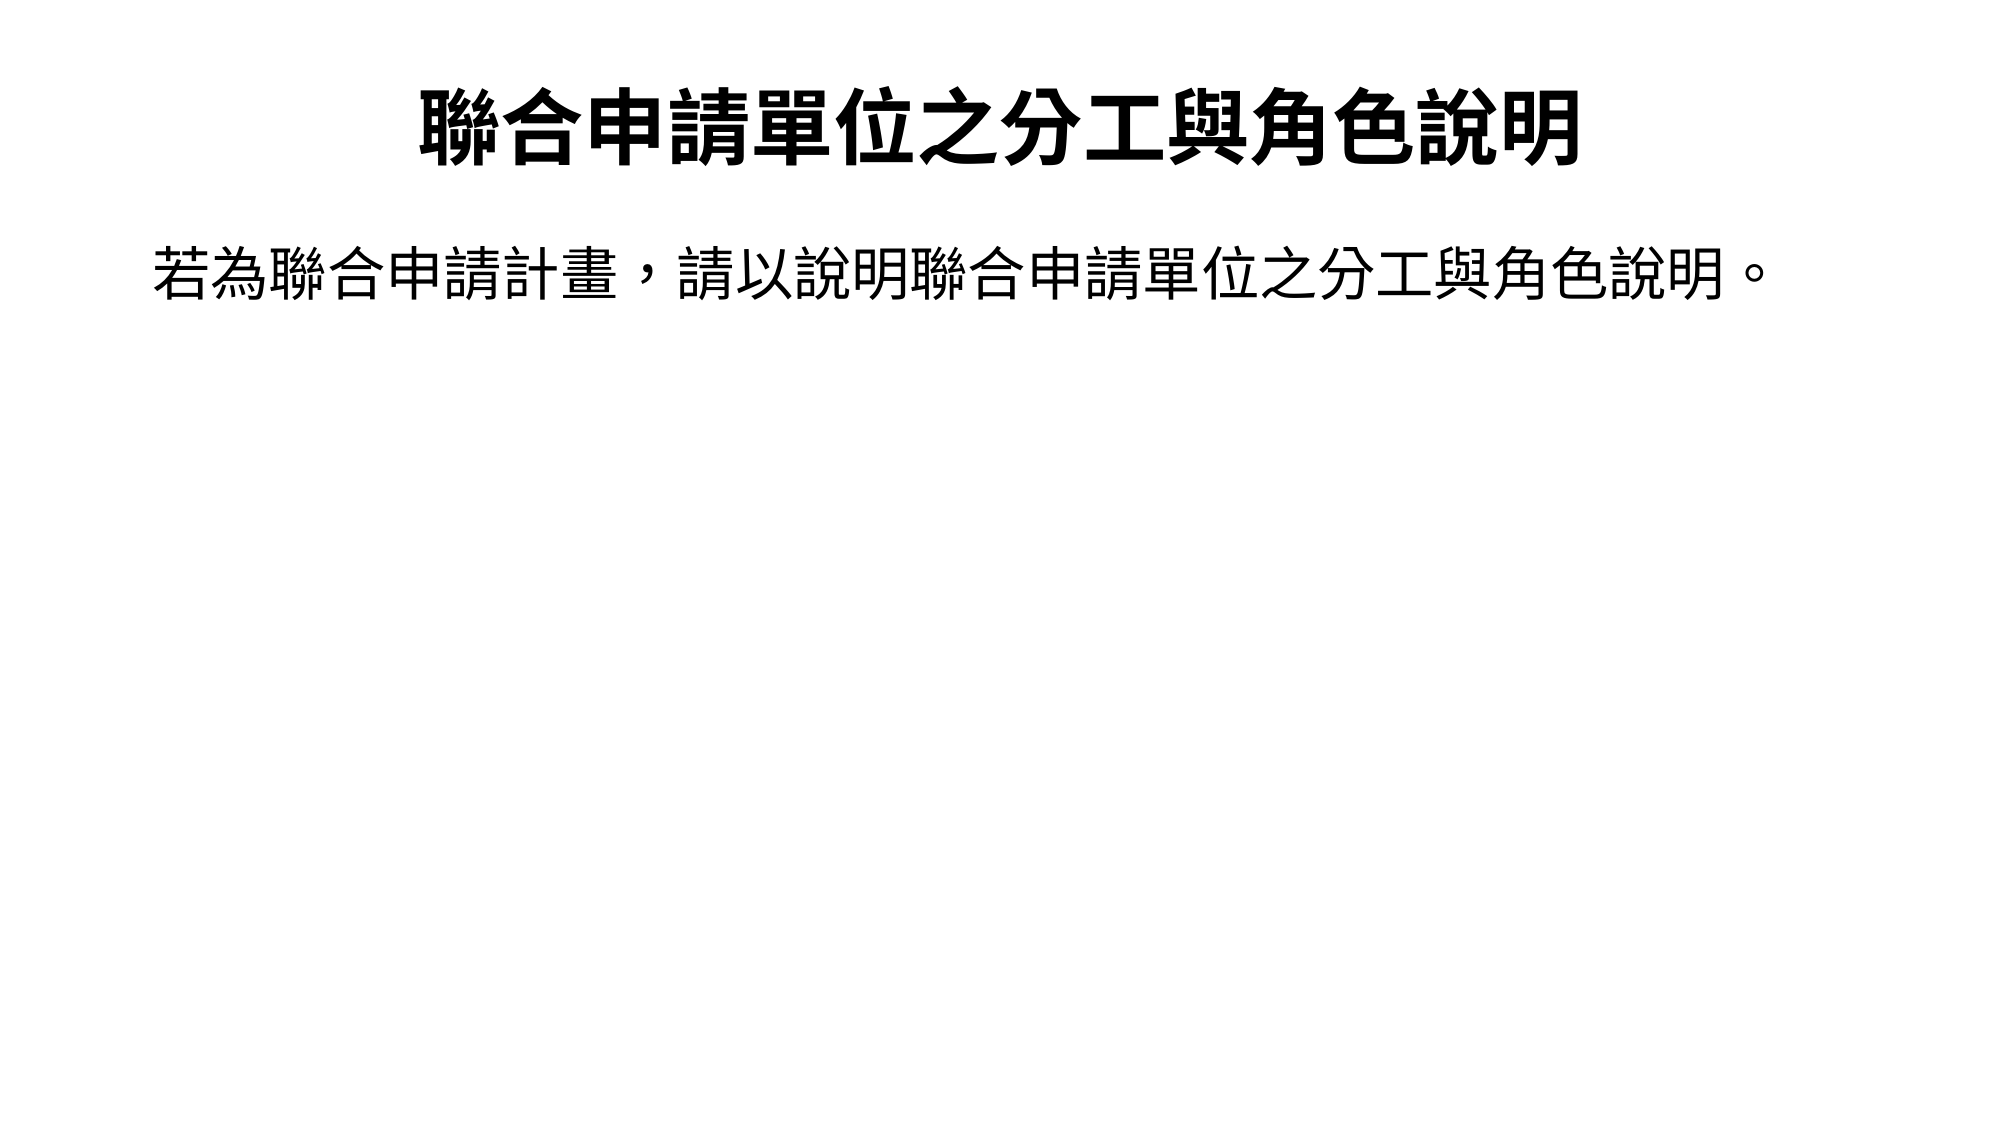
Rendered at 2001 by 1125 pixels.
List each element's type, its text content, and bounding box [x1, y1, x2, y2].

title 聯合申請單位之分工與角色說明 [137, 59, 1863, 205]
list 若為聯合申請計畫，請以說明聯合申請單位之分工與角色說明。 [137, 237, 1863, 1014]
